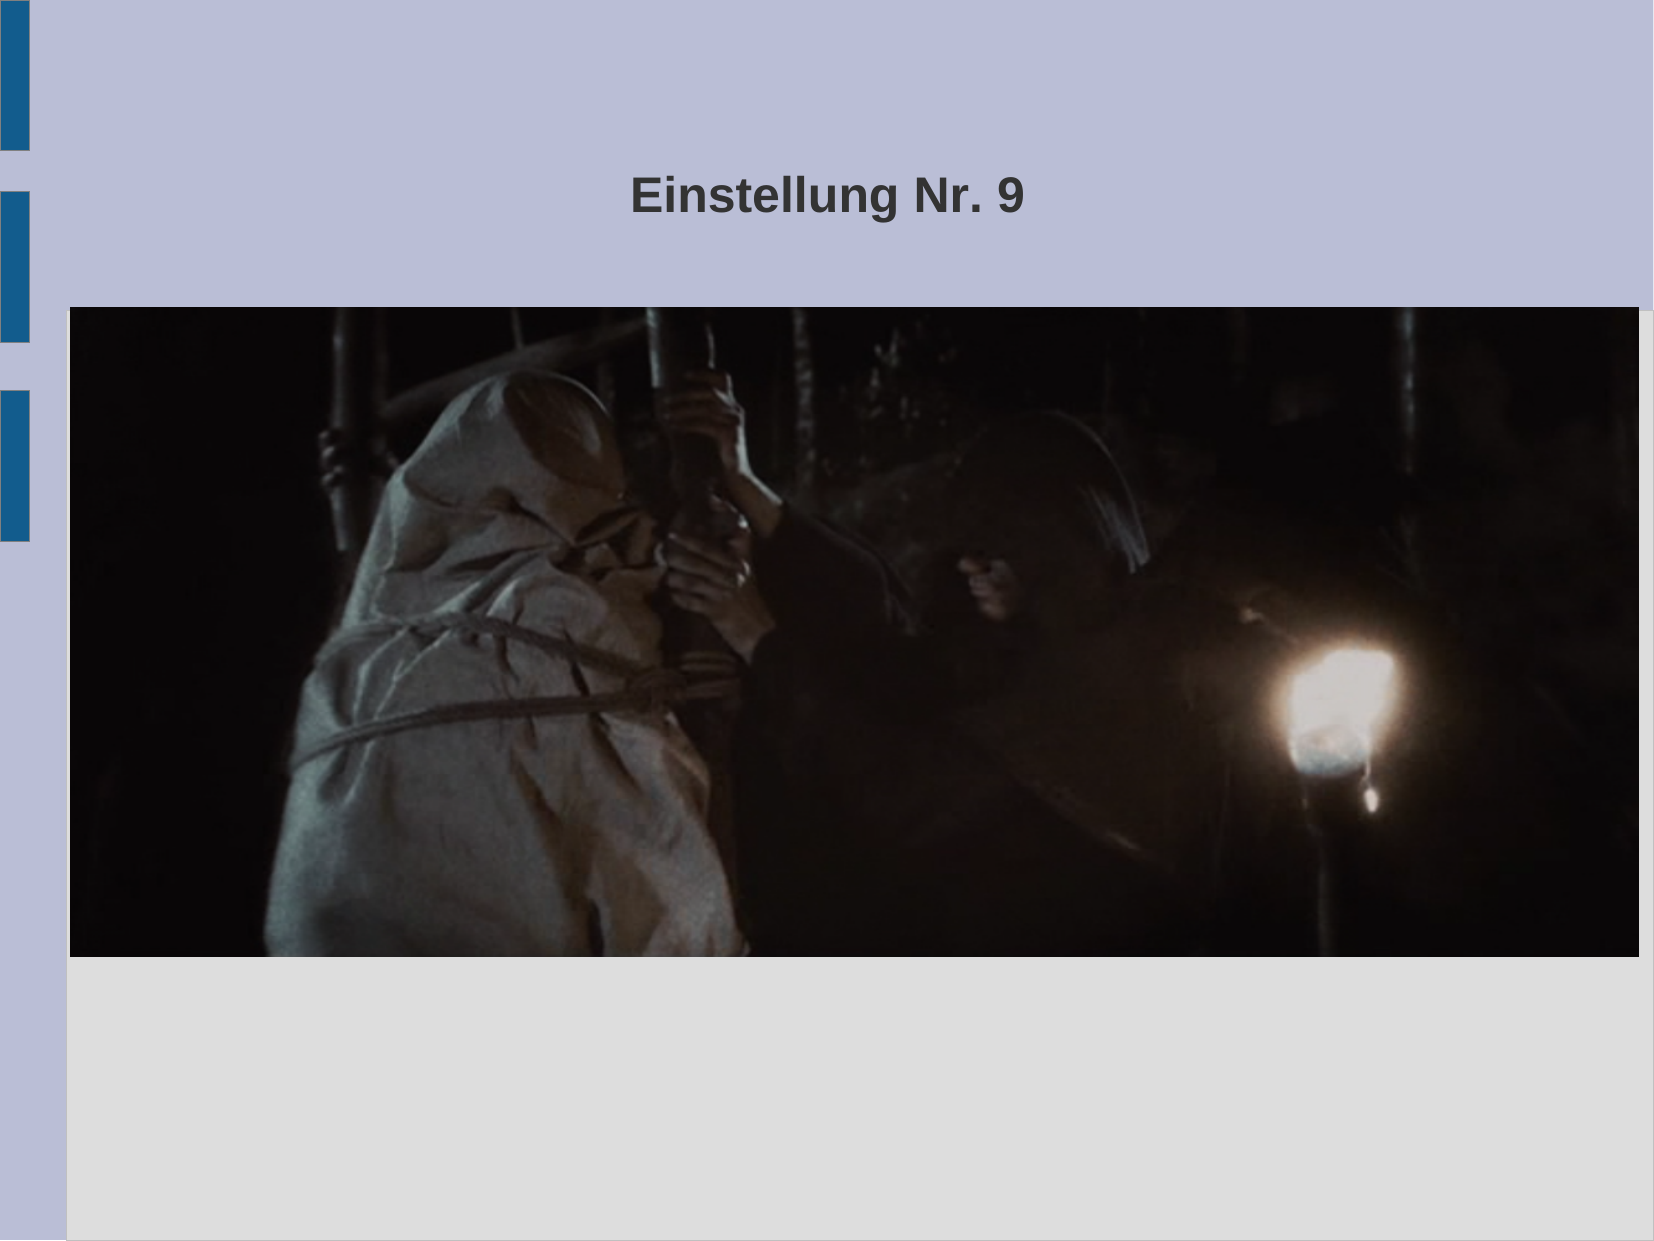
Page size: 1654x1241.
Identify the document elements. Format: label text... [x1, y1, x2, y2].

title Einstellung Nr. 9 [121, 91, 1534, 299]
picture [70, 307, 1639, 957]
